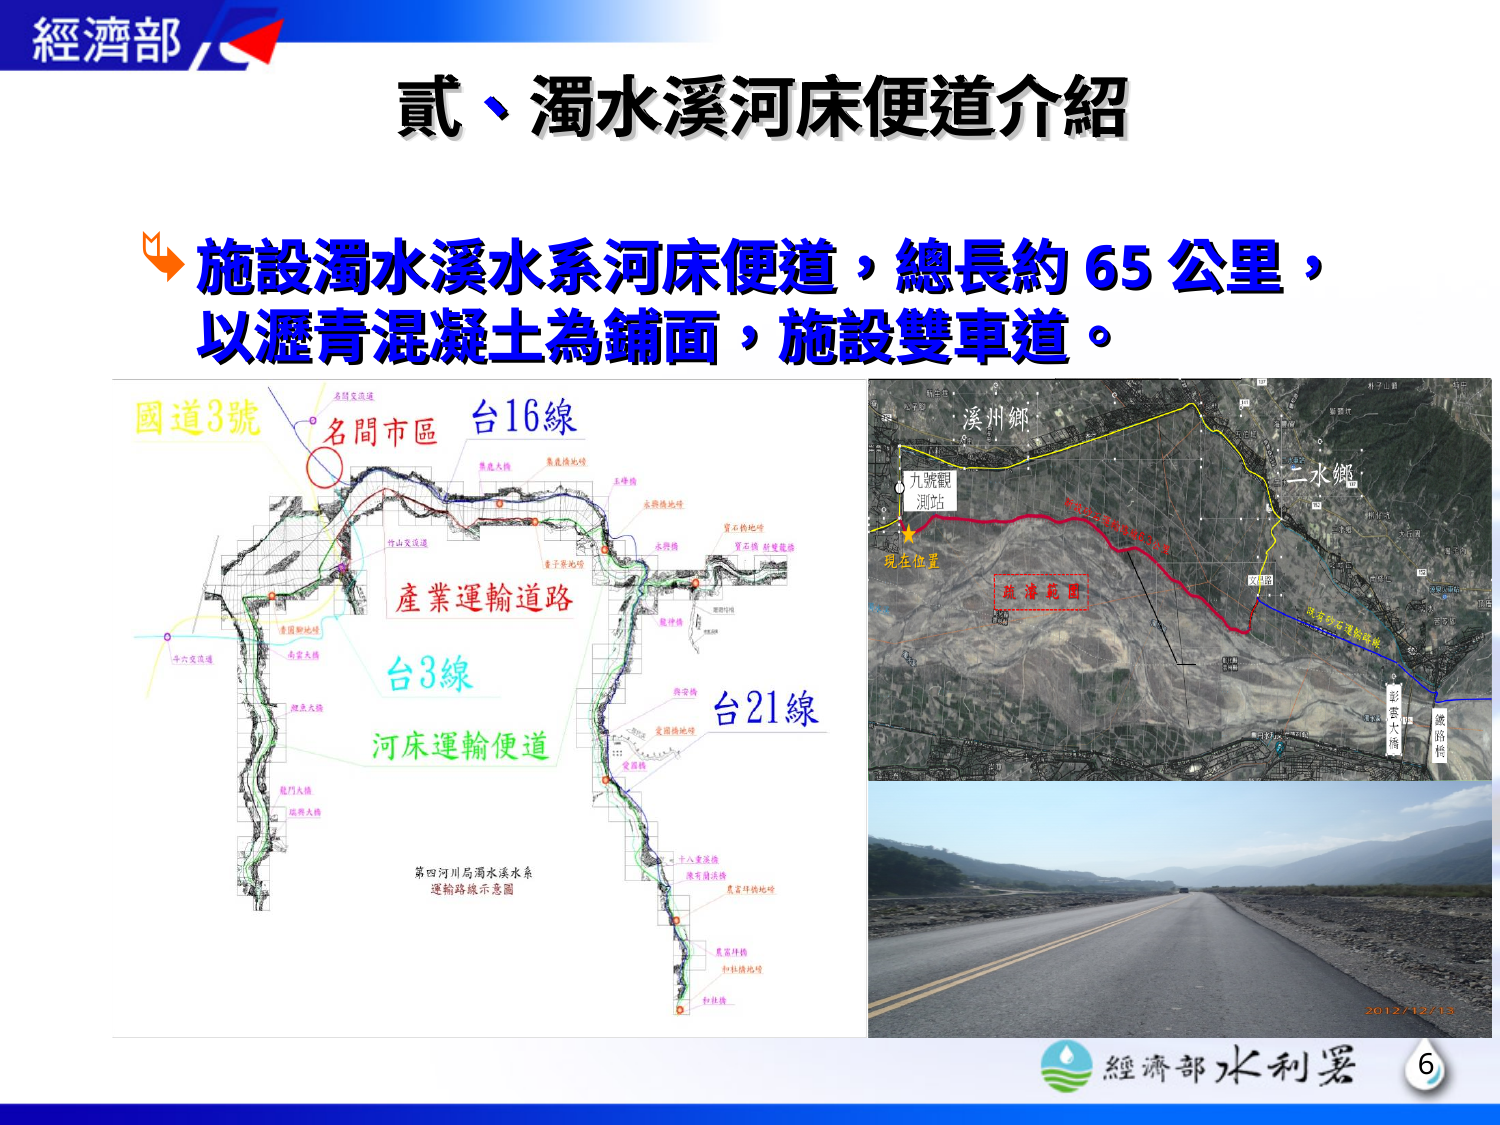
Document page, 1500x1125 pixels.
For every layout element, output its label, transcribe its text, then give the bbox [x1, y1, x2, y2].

picture [0, 0, 1500, 1125]
list 施設濁水溪水系河床便道，總長約65公里，以瀝青混凝土為鋪面，施設雙車道。 [123, 137, 1399, 378]
title 貳、濁水溪河床便道介紹 [53, 54, 1471, 155]
text_box <編號> [1362, 1038, 1450, 1113]
